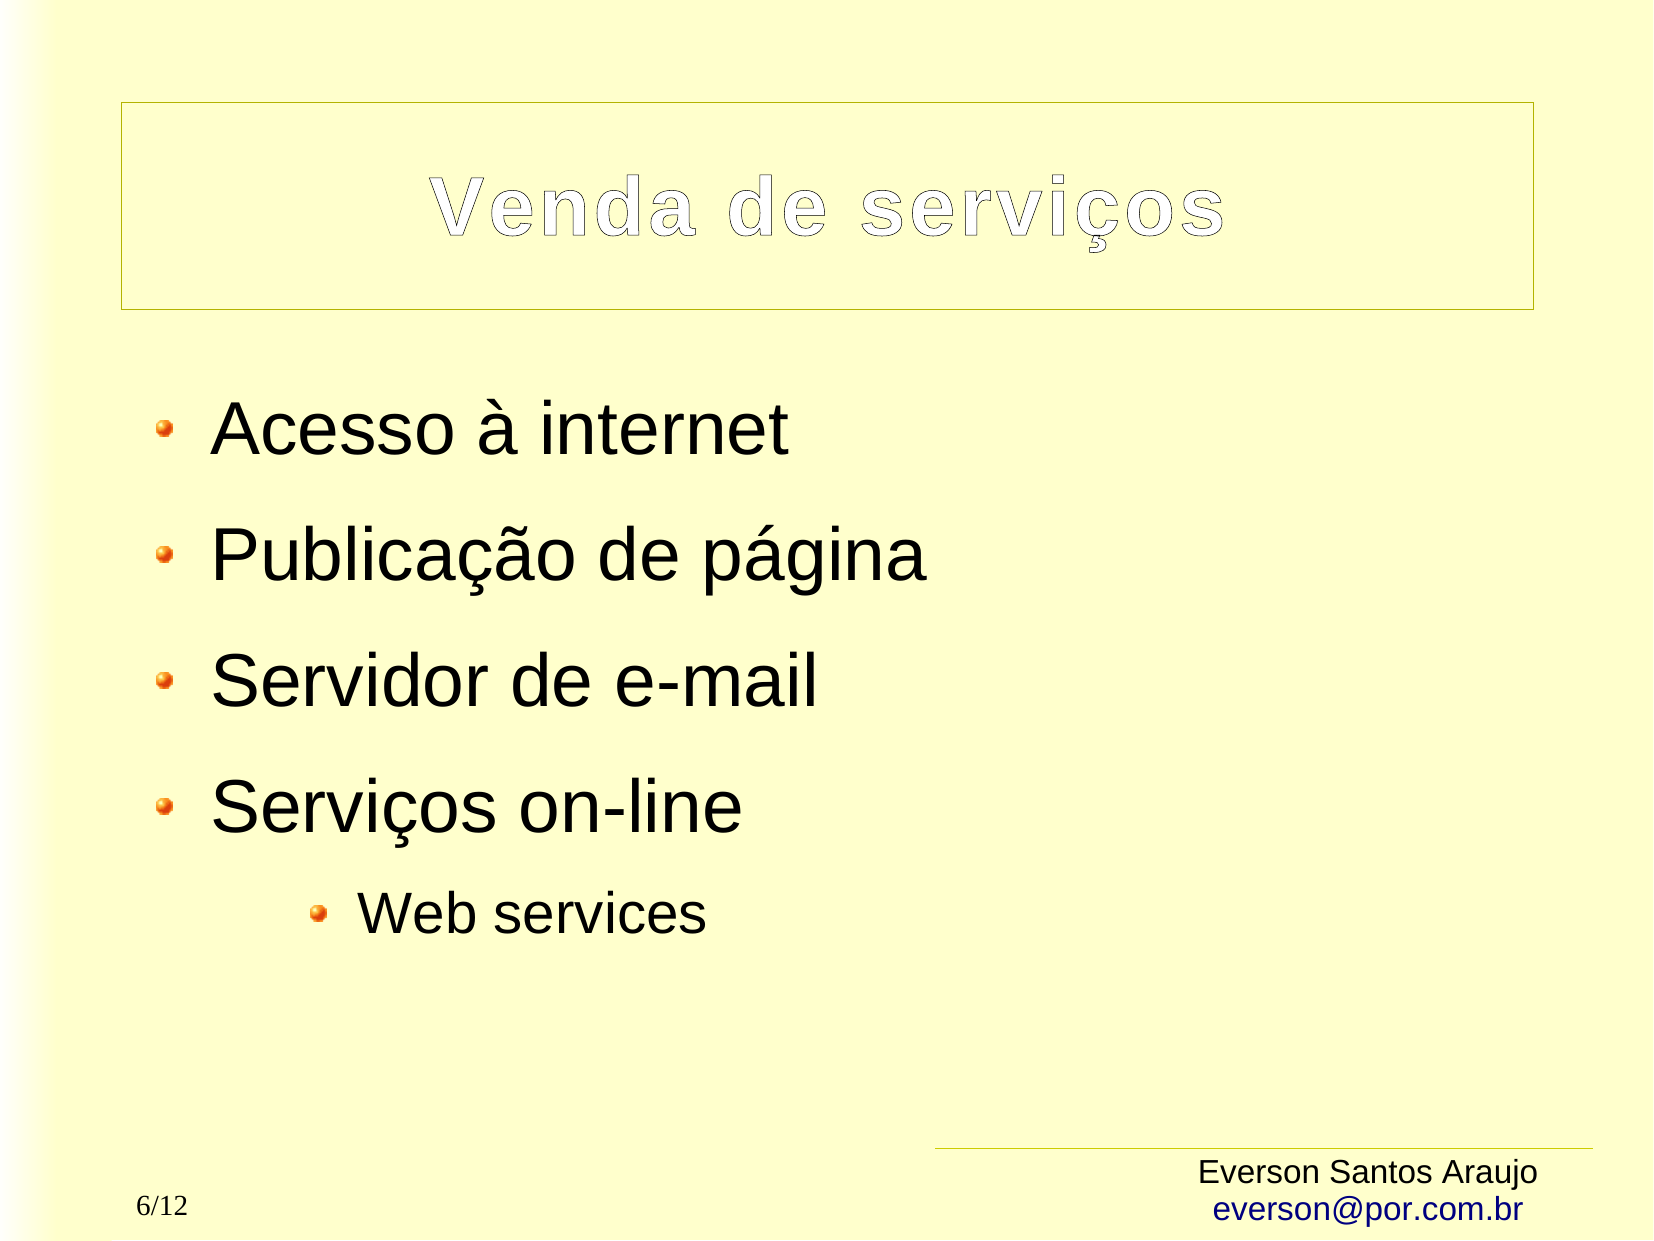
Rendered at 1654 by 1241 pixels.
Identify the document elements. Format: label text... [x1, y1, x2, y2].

title Venda de serviços [121, 102, 1534, 311]
list Acesso à internet Publicação de página Servidor de e-mail Serviços on-line Web services [121, 344, 1534, 1127]
